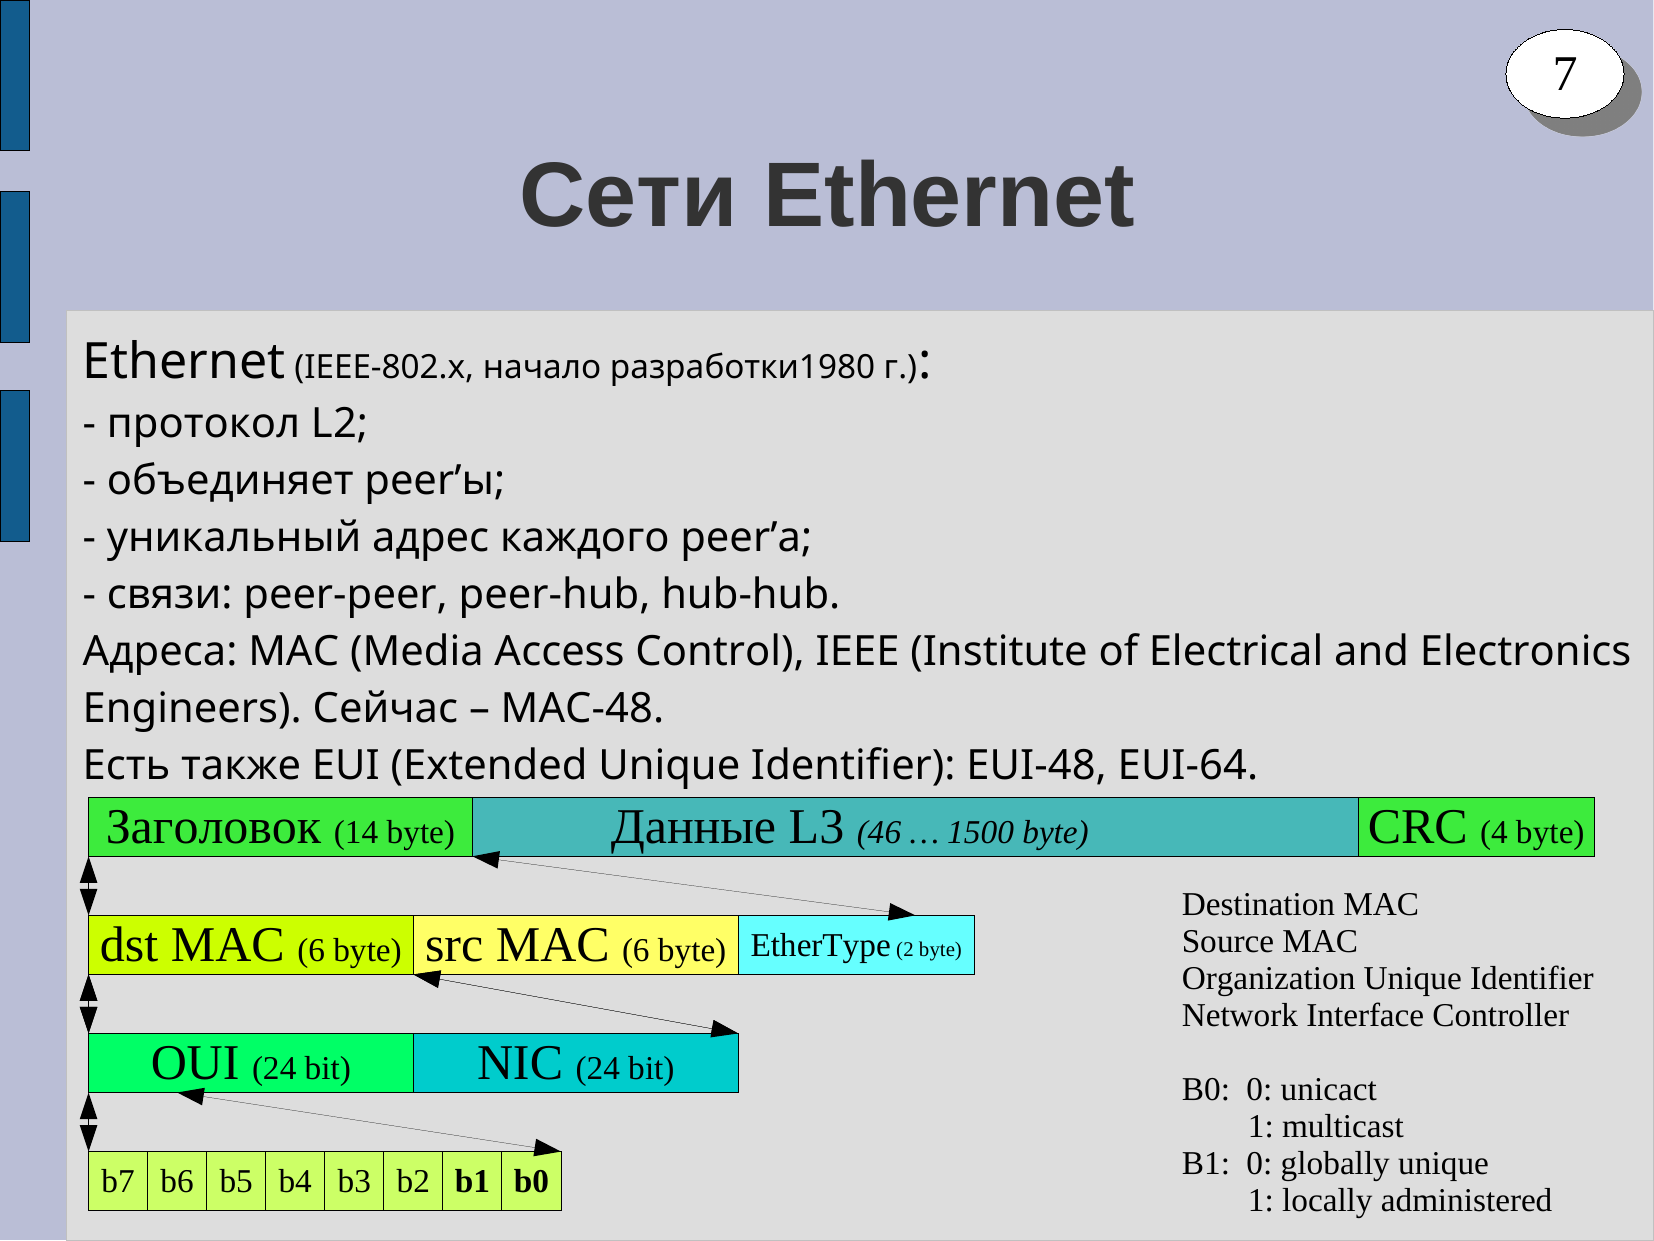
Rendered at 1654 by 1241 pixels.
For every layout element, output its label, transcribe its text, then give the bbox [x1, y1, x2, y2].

text_box NIC (24 bit) [414, 1033, 739, 1093]
text_box Данные L3 (46 … 1500 byte) [473, 797, 1358, 857]
title Сети Ethernet [121, 91, 1534, 299]
text_box OUI (24 bit) [88, 1033, 414, 1093]
text_box b2 [383, 1151, 442, 1211]
text_box b3 [324, 1151, 383, 1211]
text_box src MAC (6 byte) [414, 915, 739, 975]
text_box Заголовок (14 byte) [88, 797, 473, 857]
text_box 7 [1505, 29, 1625, 119]
text_box b1 [442, 1151, 501, 1211]
text_box dst MAC (6 byte) [88, 915, 414, 975]
text_box b7 [88, 1151, 147, 1211]
text_box b5 [206, 1151, 265, 1211]
text_box CRC (4 byte) [1358, 797, 1595, 857]
text_box Destination MAC Source MAC Organization Unique Identifier Network Interface Controller B0: 0: unicact 1: multicast B1: 0: globally unique 1: locally administered [1181, 885, 1595, 1220]
text_box b4 [265, 1151, 324, 1211]
text_box EtherType (2 byte) [739, 915, 975, 975]
text_box Ethernet (IEEE-802.x, начало разработки1980 г.): - протокол L2; - объединяет peer’ы; - уникальный адрес каждого peer’а; - связи: peer-peer, peer-hub, hub-hub. Адреса: MAC (Media Access Control), IEEE (Institute of Electrical and Electronics Engineers). Сейчас – MAC-48. Есть также EUI (Extended Unique Identifier): EUI-48, EUI-64. [82, 324, 1648, 741]
text_box b0 [501, 1151, 562, 1211]
text_box b6 [147, 1151, 206, 1211]
